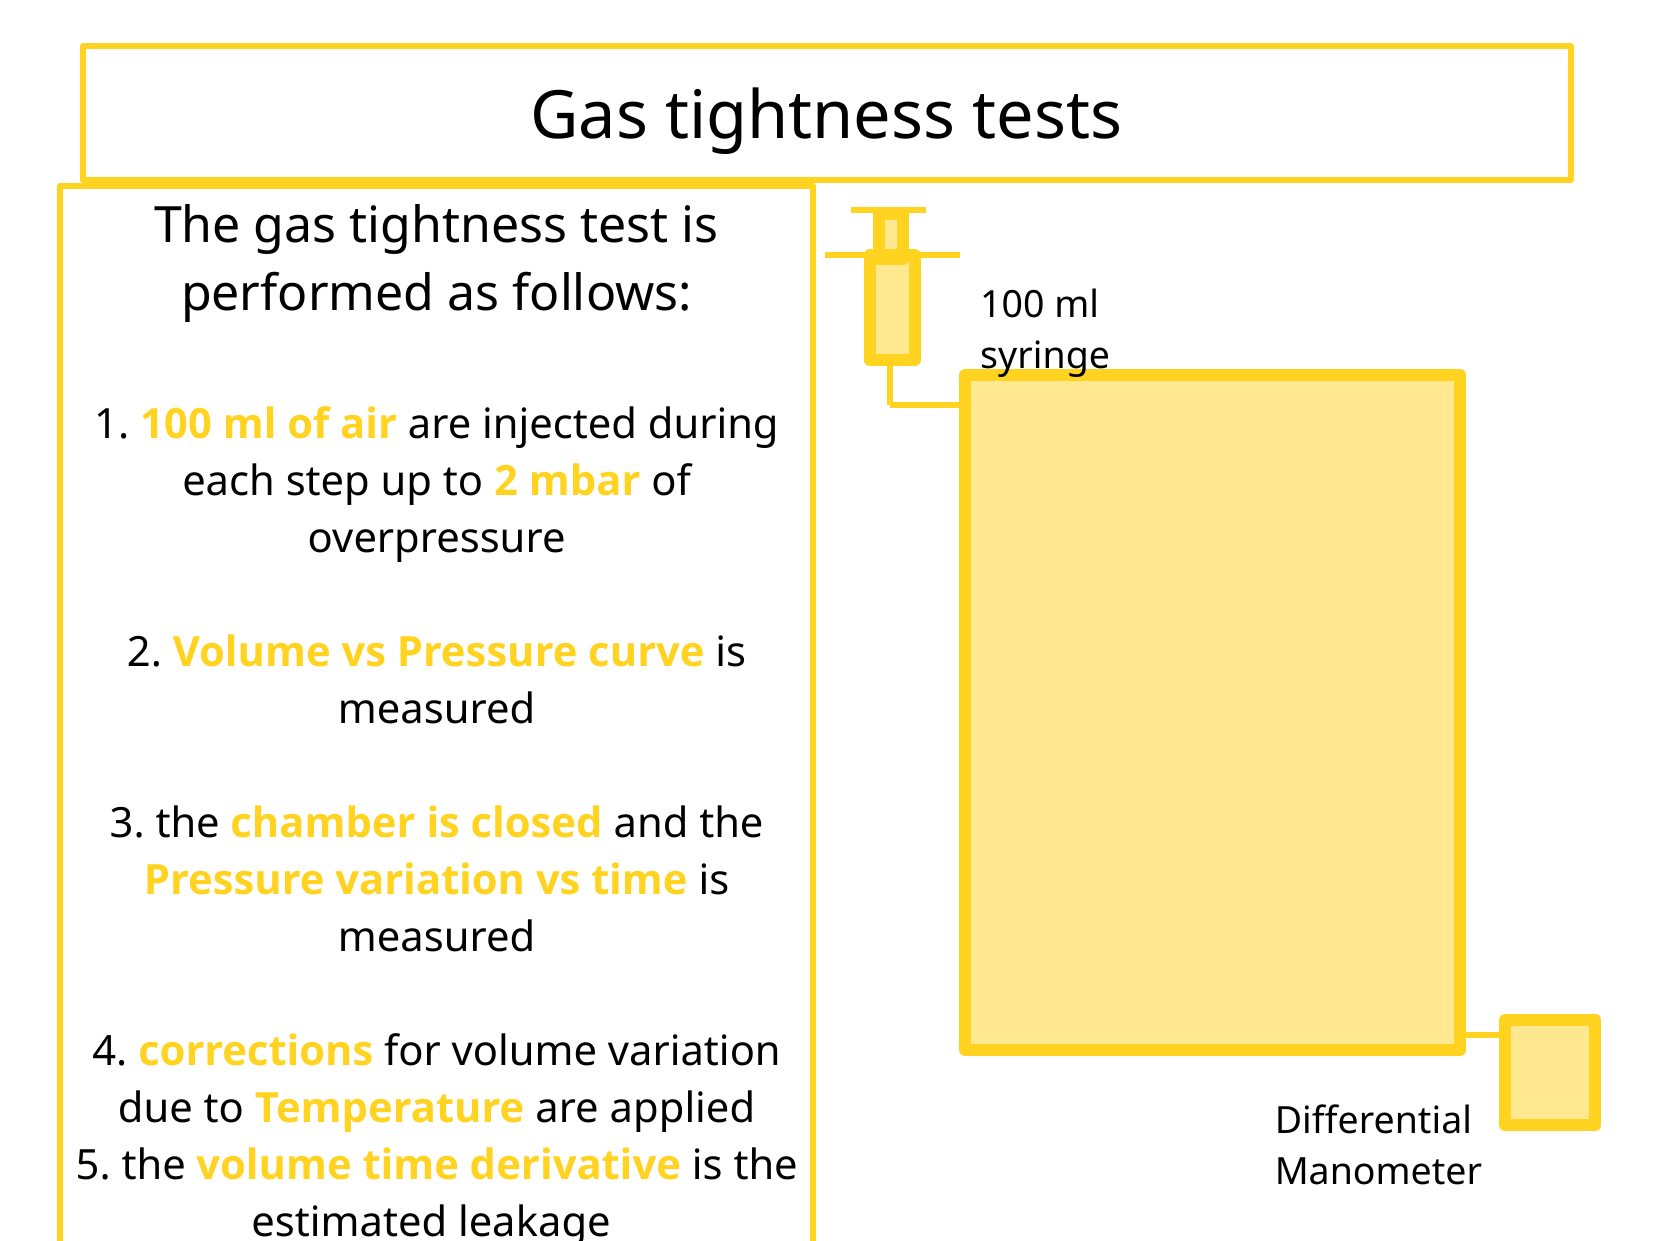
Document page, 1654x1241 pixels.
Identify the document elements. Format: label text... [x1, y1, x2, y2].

text_box 100 ml syringe [965, 270, 1251, 369]
text_box Differential Manometer [1260, 1086, 1546, 1186]
text_box [1505, 1020, 1596, 1126]
text_box [965, 375, 1461, 1051]
text_box The gas tightness test is performed as follows: 1. 100 ml of air are injected during each step up to 2 mbar of overpressure 2. Volume vs Pressure curve is measured 3. the chamber is closed and the Pressure variation vs time is measured 4. corrections for volume variation due to Temperature are applied 5. the volume time derivative is the estimated leakage [60, 258, 814, 1179]
subtitle Gas tightness tests [82, 46, 1571, 181]
text_box [869, 213, 915, 361]
